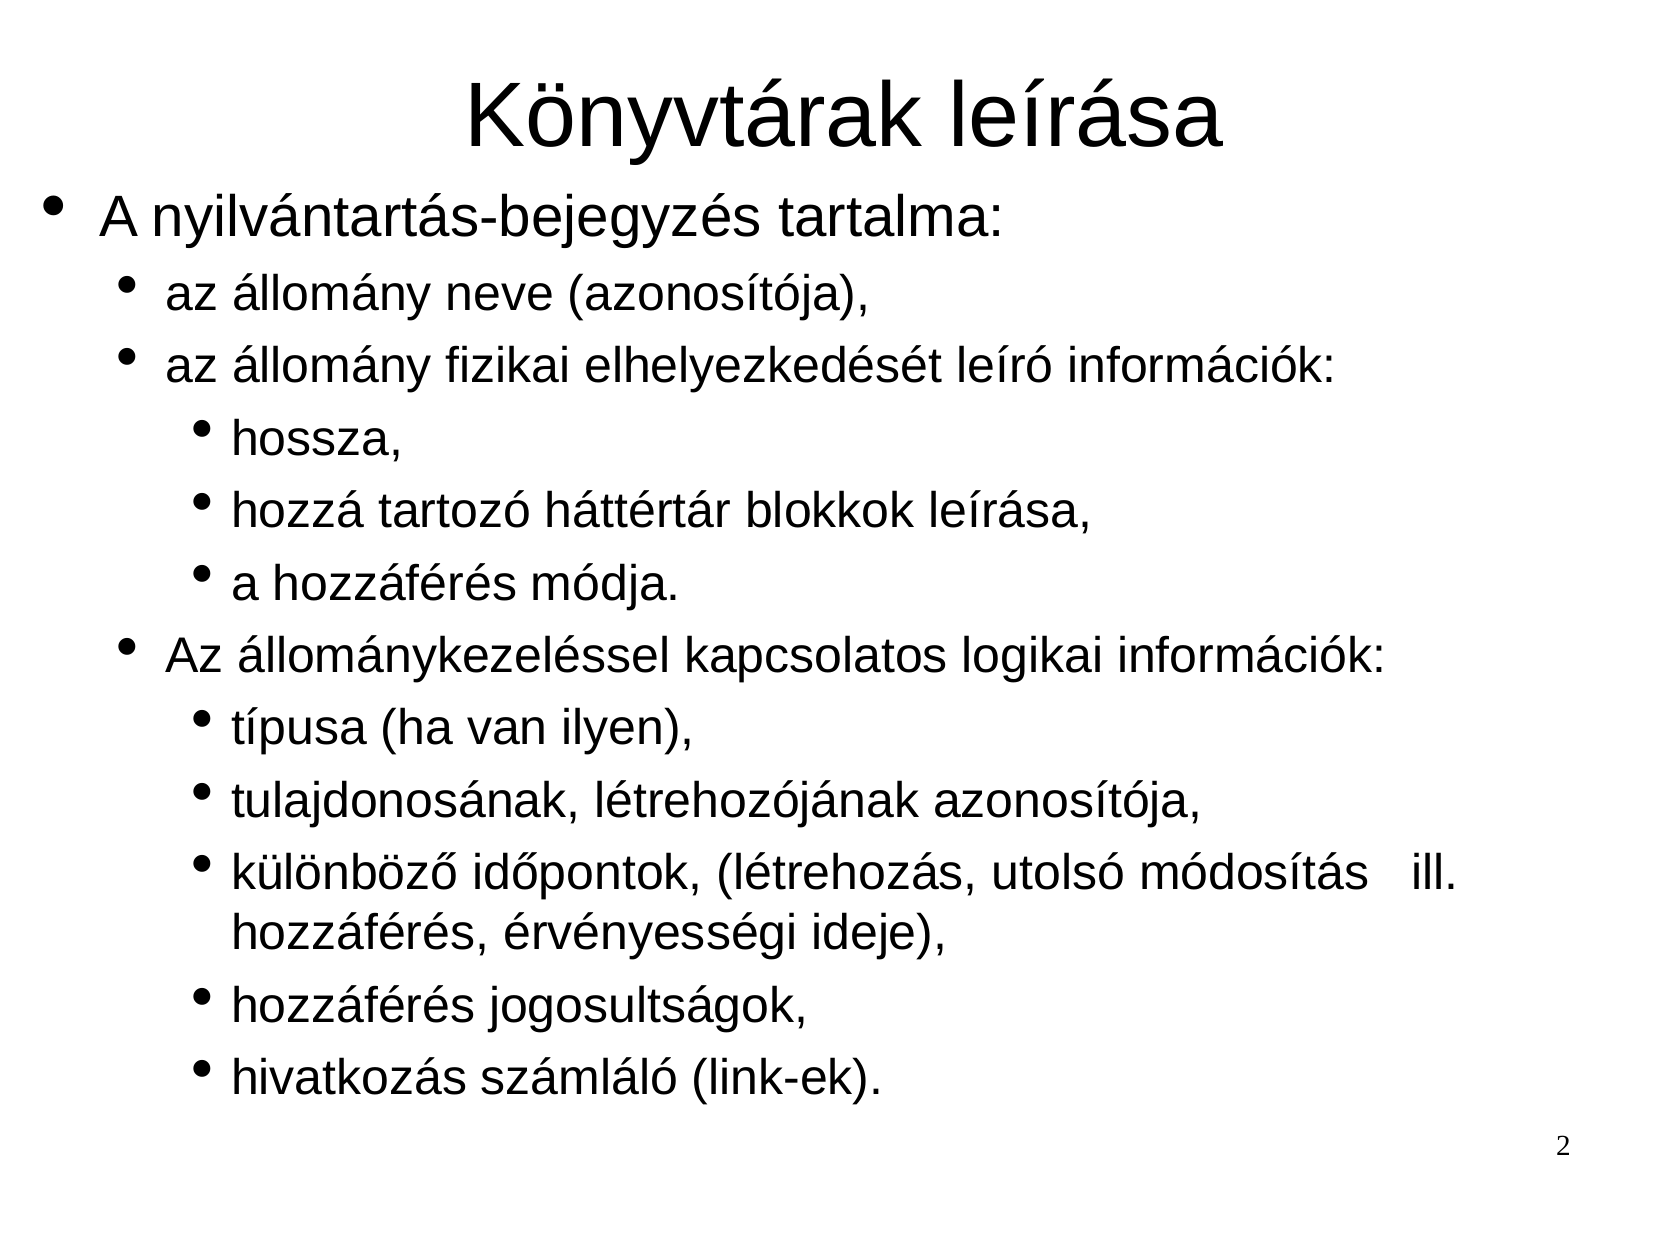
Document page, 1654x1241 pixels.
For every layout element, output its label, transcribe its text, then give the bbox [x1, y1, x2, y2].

list A nyilvántartás-bejegyzés tartalma: az állomány neve (azonosítója), az állomány fizikai elhelyezkedését leíró információk: hossza, hozzá tartozó háttértár blokkok leírása, a hozzáférés módja. Az állománykezeléssel kapcsolatos logikai információk: típusa (ha van ilyen), tulajdonosának, létrehozójának azonosítója, különböző időpontok, (létrehozás, utolsó módosítás ill. hozzáférés, érvényességi ideje), hozzáférés jogosultságok, hivatkozás számláló (link-ek). [28, 170, 1584, 1210]
title Könyvtárak leírása [124, 6, 1530, 170]
